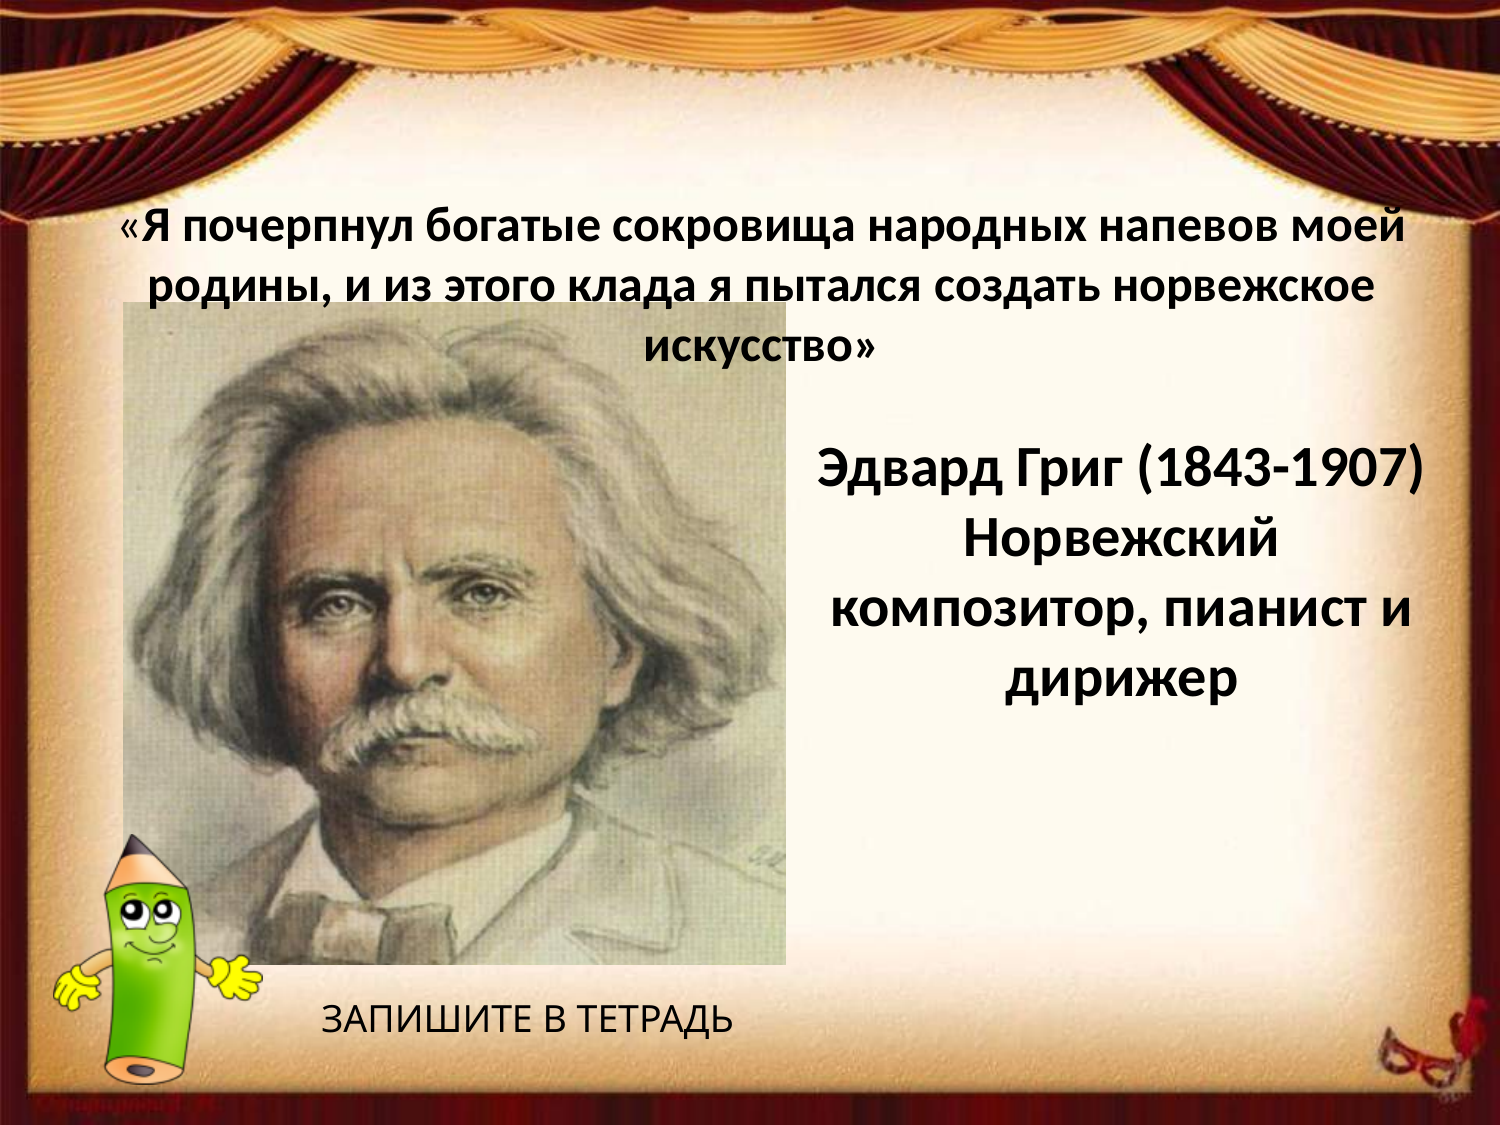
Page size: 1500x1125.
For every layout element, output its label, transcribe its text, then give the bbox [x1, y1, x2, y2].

text_box ЗАПИШИТЕ В ТЕТРАДЬ [306, 987, 749, 1048]
title «Я почерпнул богатые сокровища народных напевов моей родины, и из этого клада я пытался создать норвежское искусство» [64, 184, 1459, 372]
text_box Эдвард Григ (1843-1907) Норвежский композитор, пианист и дирижер [797, 420, 1447, 716]
picture [0, 0, 1500, 1125]
